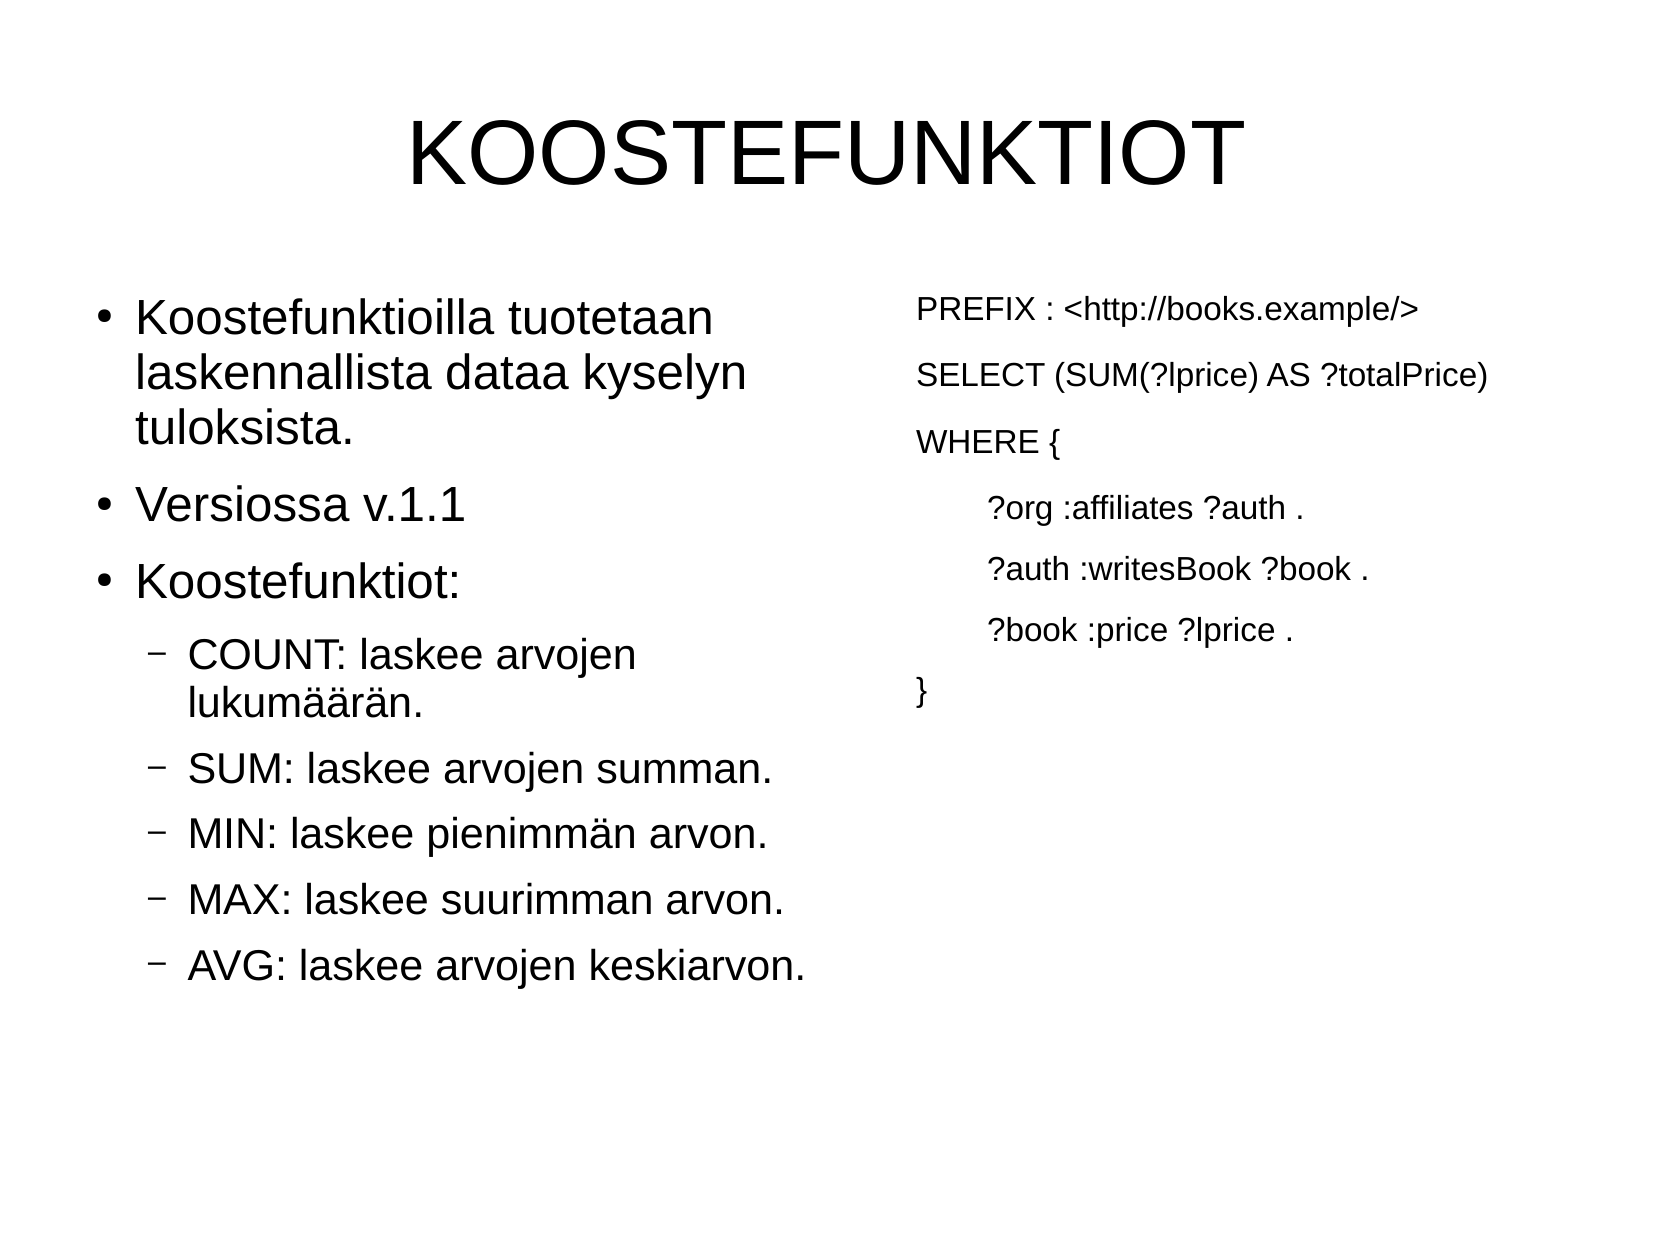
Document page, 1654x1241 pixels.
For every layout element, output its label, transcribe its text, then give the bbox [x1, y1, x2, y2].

list Koostefunktioilla tuotetaan laskennallista dataa kyselyn tuloksista. Versiossa v.1.1 Koostefunktiot: COUNT: laskee arvojen lukumäärän. SUM: laskee arvojen summan. MIN: laskee pienimmän arvon. MAX: laskee suurimman arvon. AVG: laskee arvojen keskiarvon. [82, 290, 809, 1010]
title KOOSTEFUNKTIOT [82, 49, 1571, 257]
list PREFIX : <http://books.example/> SELECT (SUM(?lprice) AS ?totalPrice) WHERE { ?org :affiliates ?auth . ?auth :writesBook ?book . ?book :price ?lprice . } [845, 290, 1572, 1010]
